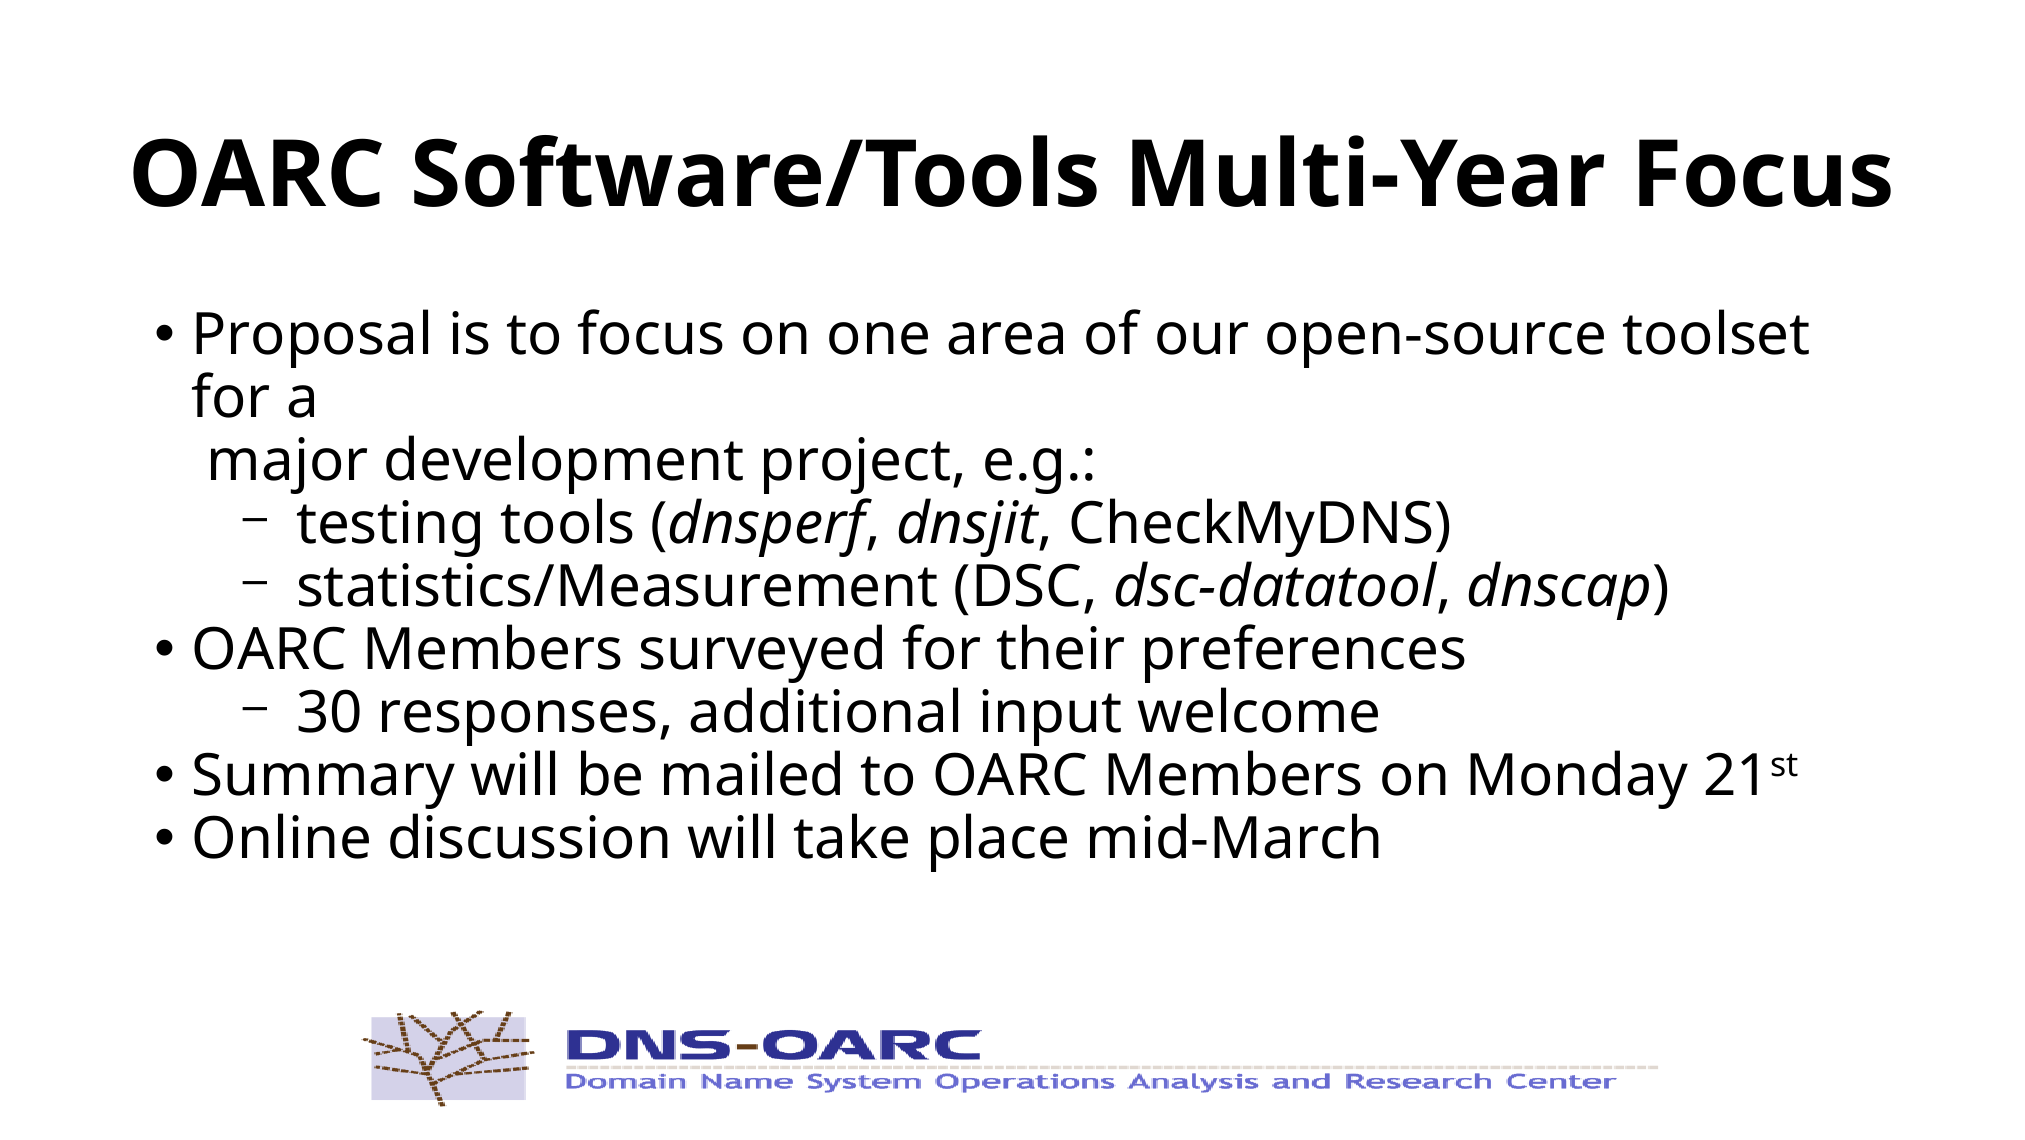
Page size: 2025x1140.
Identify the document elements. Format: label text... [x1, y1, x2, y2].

picture [289, 1021, 1700, 1113]
title OARC Software/Tools Multi-Year Focus [101, 75, 1924, 266]
list Proposal is to focus on one area of our open-source toolset for a major development project, e.g.: testing tools (dnsperf, dnsjit, CheckMyDNS) statistics/Measurement (DSC, dsc-datatool, dnscap) OARC Members surveyed for their preferences 30 responses, additional input welcome Summary will be mailed to OARC Members on Monday 21st Online discussion will take place mid-March [139, 296, 1886, 1021]
